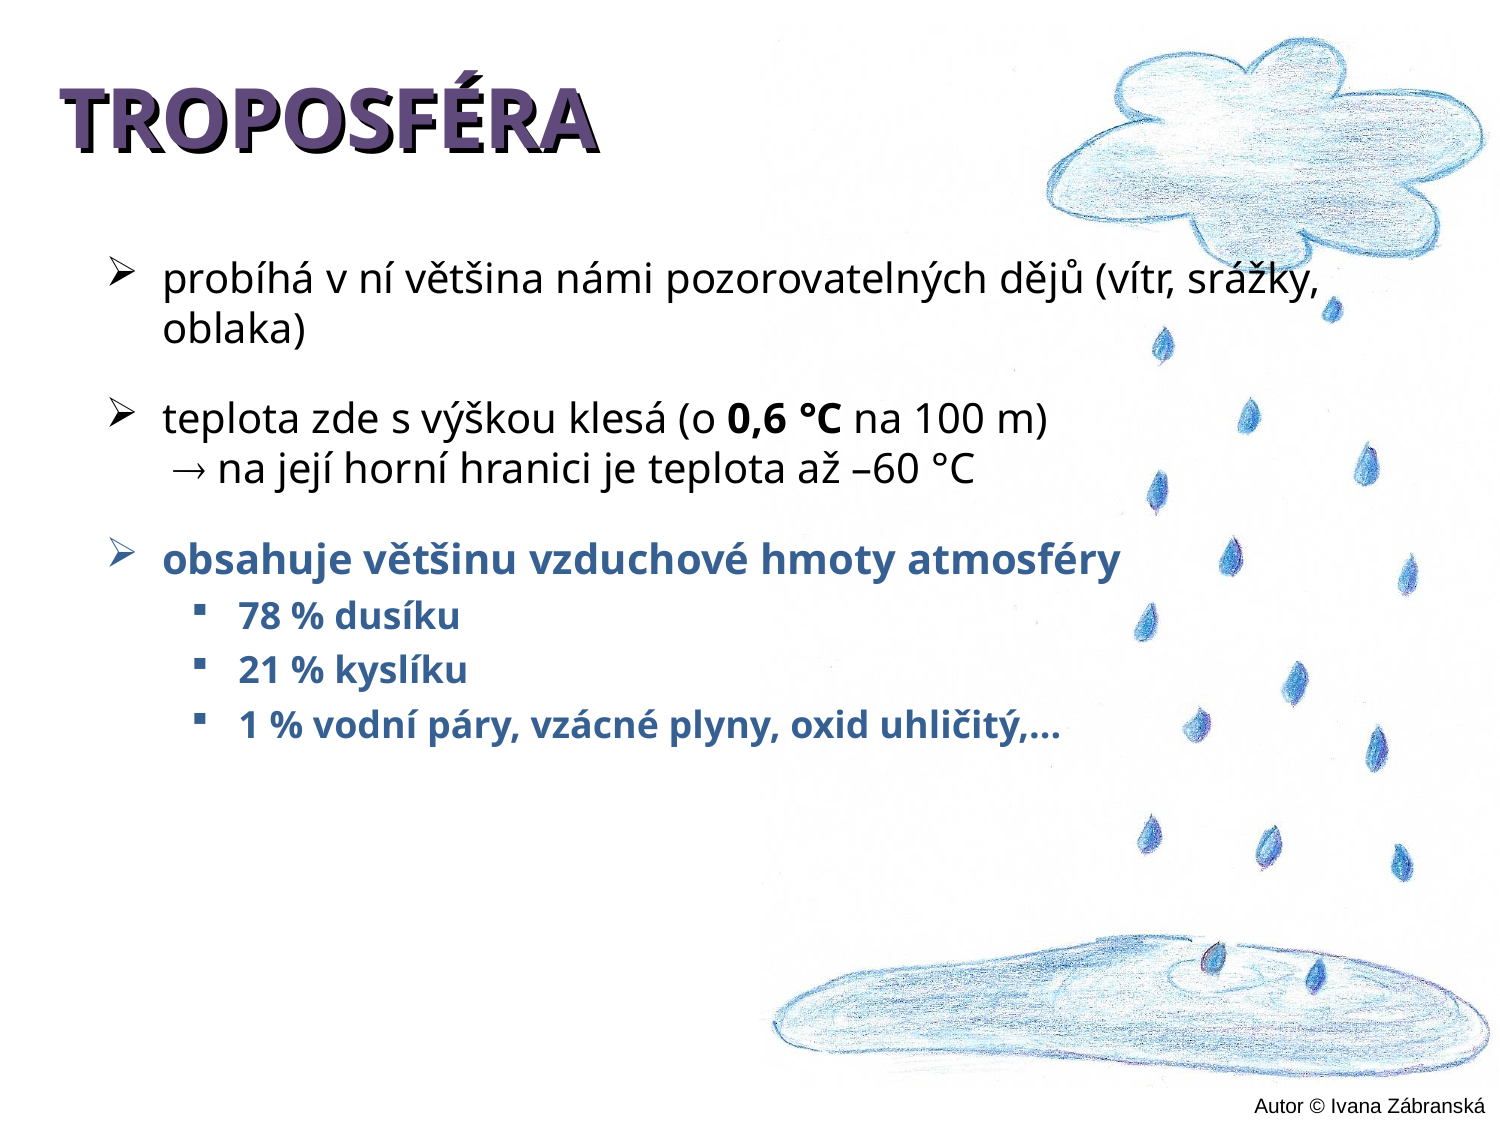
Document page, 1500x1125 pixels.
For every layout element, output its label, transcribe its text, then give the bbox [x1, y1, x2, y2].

title TROPOSFÉRA [43, 24, 1240, 207]
picture [759, 23, 1500, 1088]
list probíhá v ní většina námi pozorovatelných dějů (vítr, srážky, oblaka) teplota zde s výškou klesá (o 0,6 °C na 100 m)  na její horní hranici je teplota až –60 °C obsahuje většinu vzduchové hmoty atmosféry 78 % dusíku 21 % kyslíku 1 % vodní páry, vzácné plyny, oxid uhličitý,... [90, 244, 1354, 1062]
text_box Autor © Ivana Zábranská [1239, 1084, 1500, 1125]
